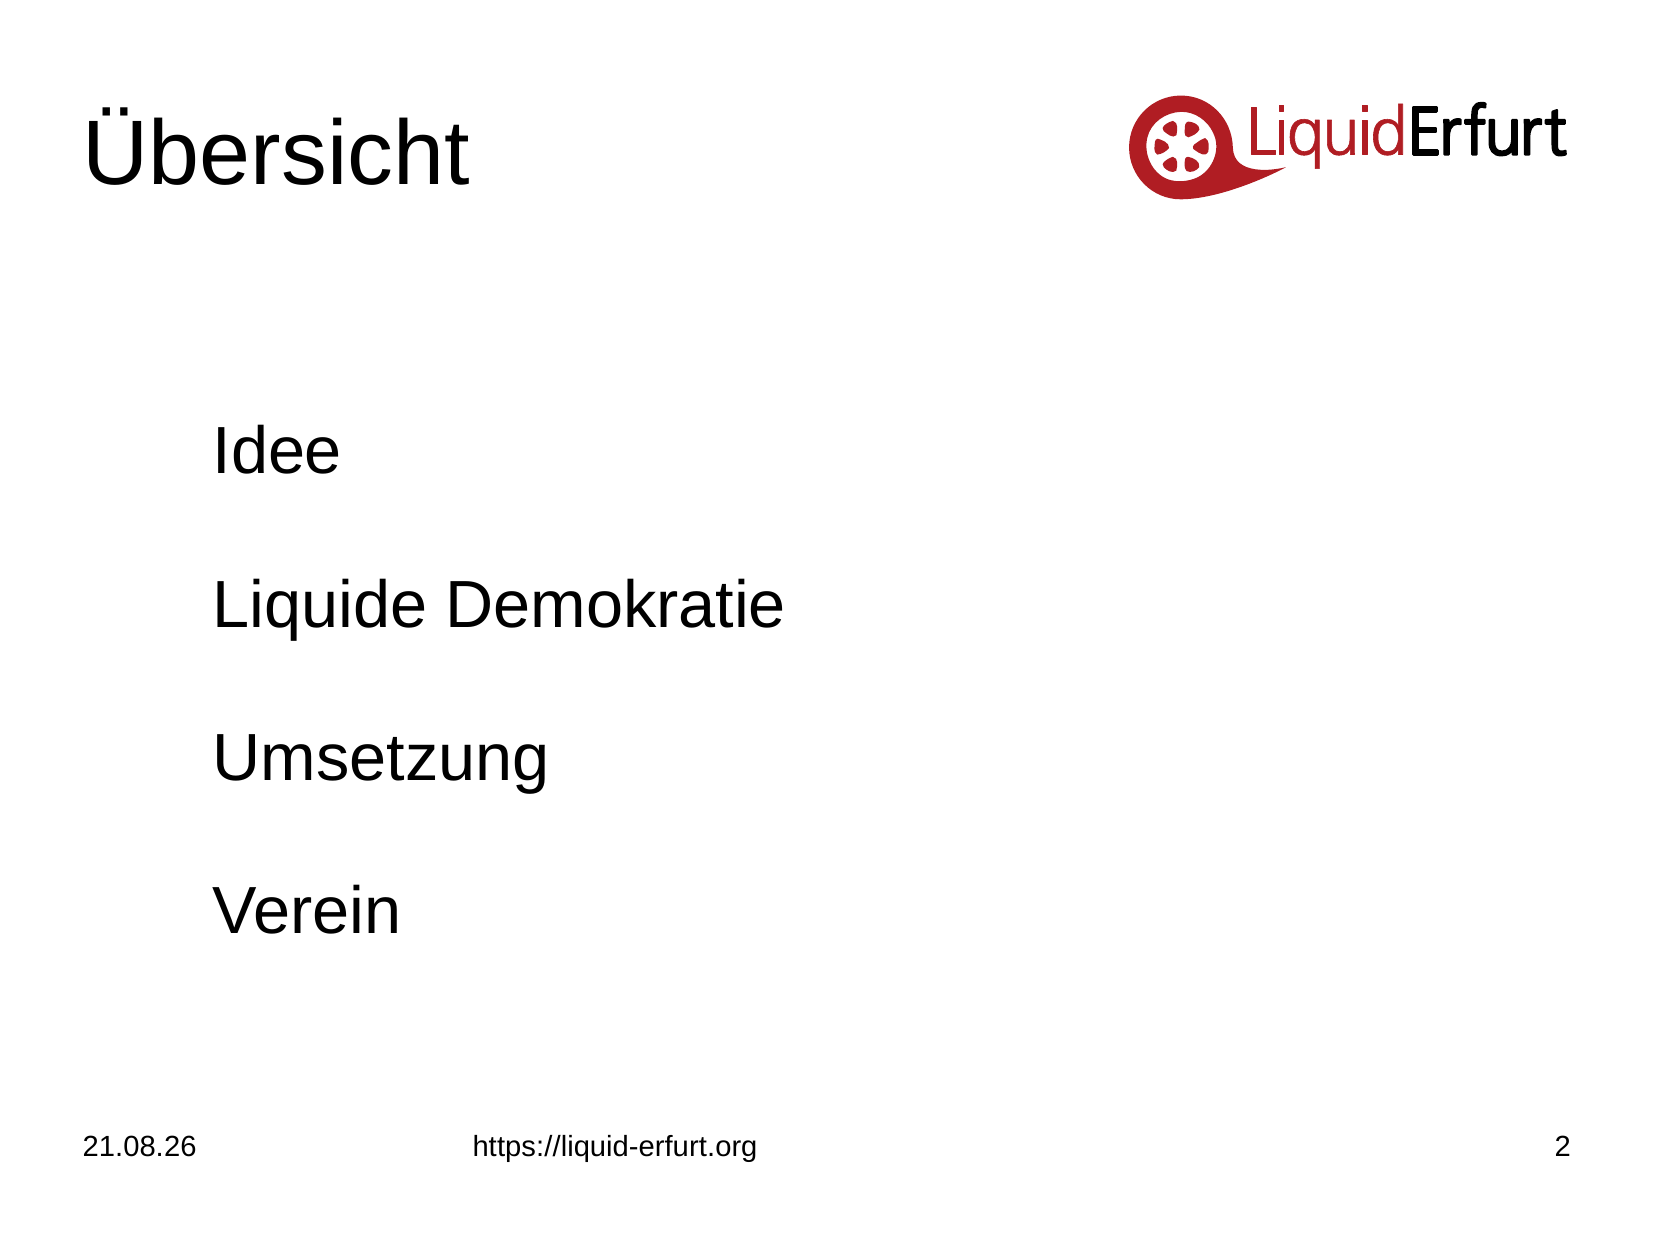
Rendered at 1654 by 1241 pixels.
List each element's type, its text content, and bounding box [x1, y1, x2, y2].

title Übersicht [82, 49, 1571, 257]
subtitle Idee Liquide Demokratie Umsetzung Verein [212, 271, 1654, 1091]
